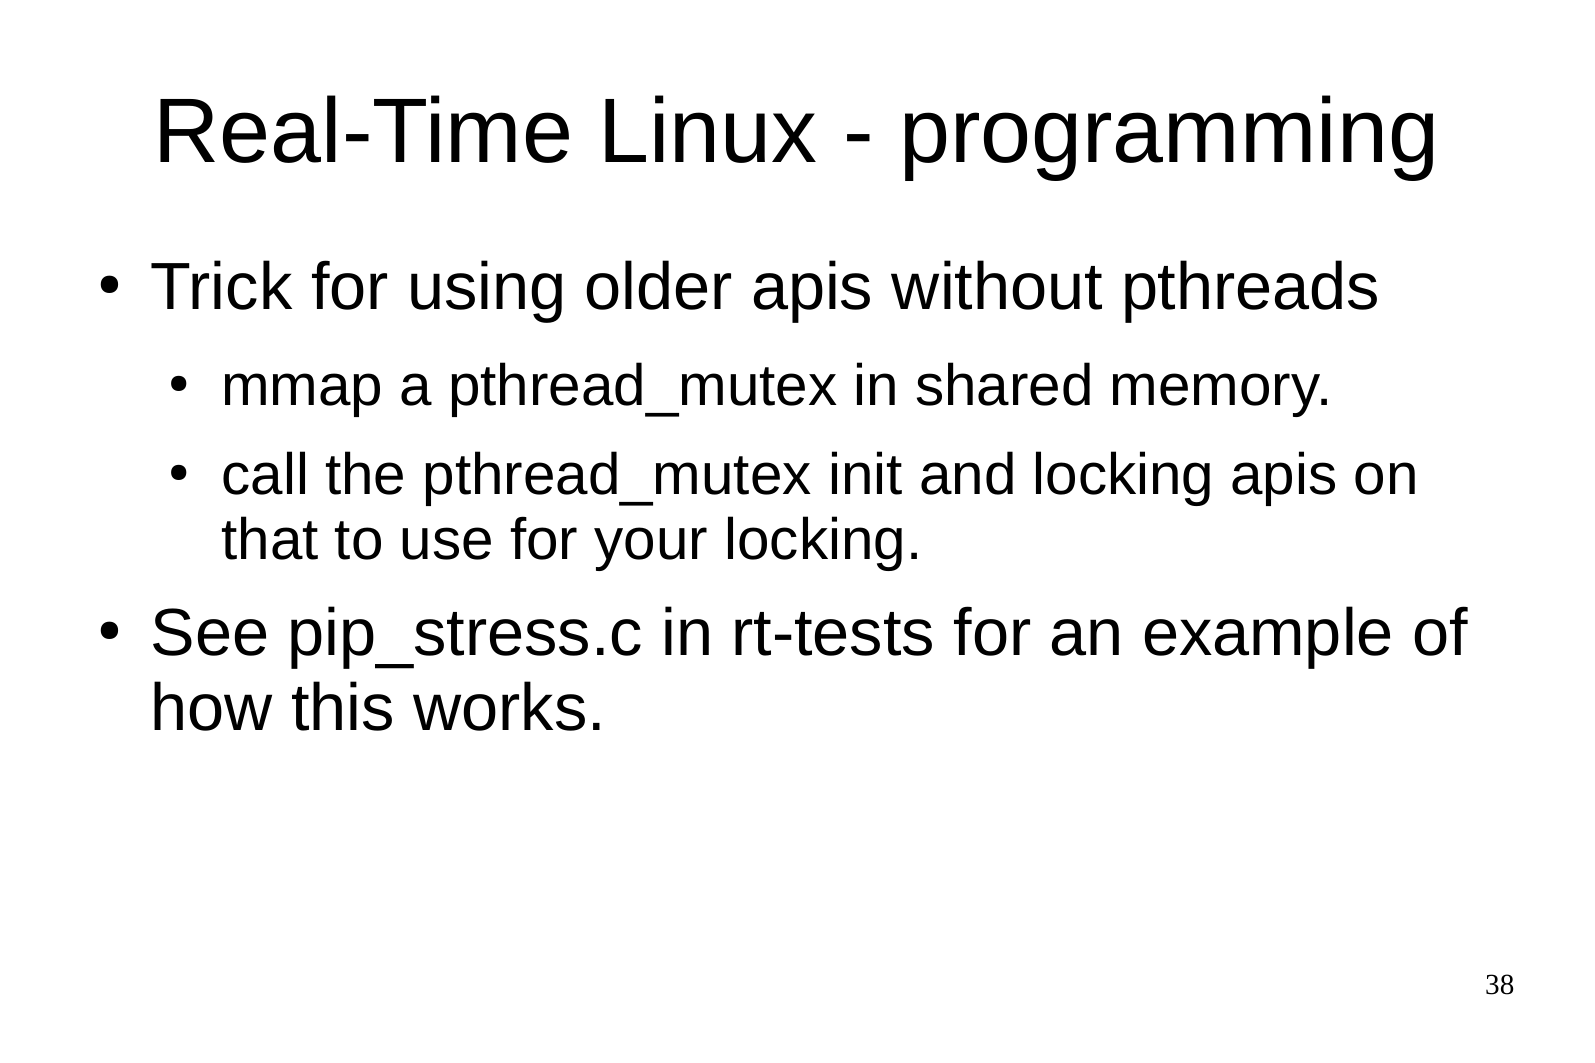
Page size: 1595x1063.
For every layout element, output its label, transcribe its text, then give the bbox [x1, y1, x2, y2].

list Trick for using older apis without pthreads mmap a pthread_mutex in shared memory. call the pthread_mutex init and locking apis on that to use for your locking. See pip_stress.c in rt-tests for an example of how this works. [79, 248, 1515, 936]
title Real-Time Linux - programming [79, 49, 1515, 213]
